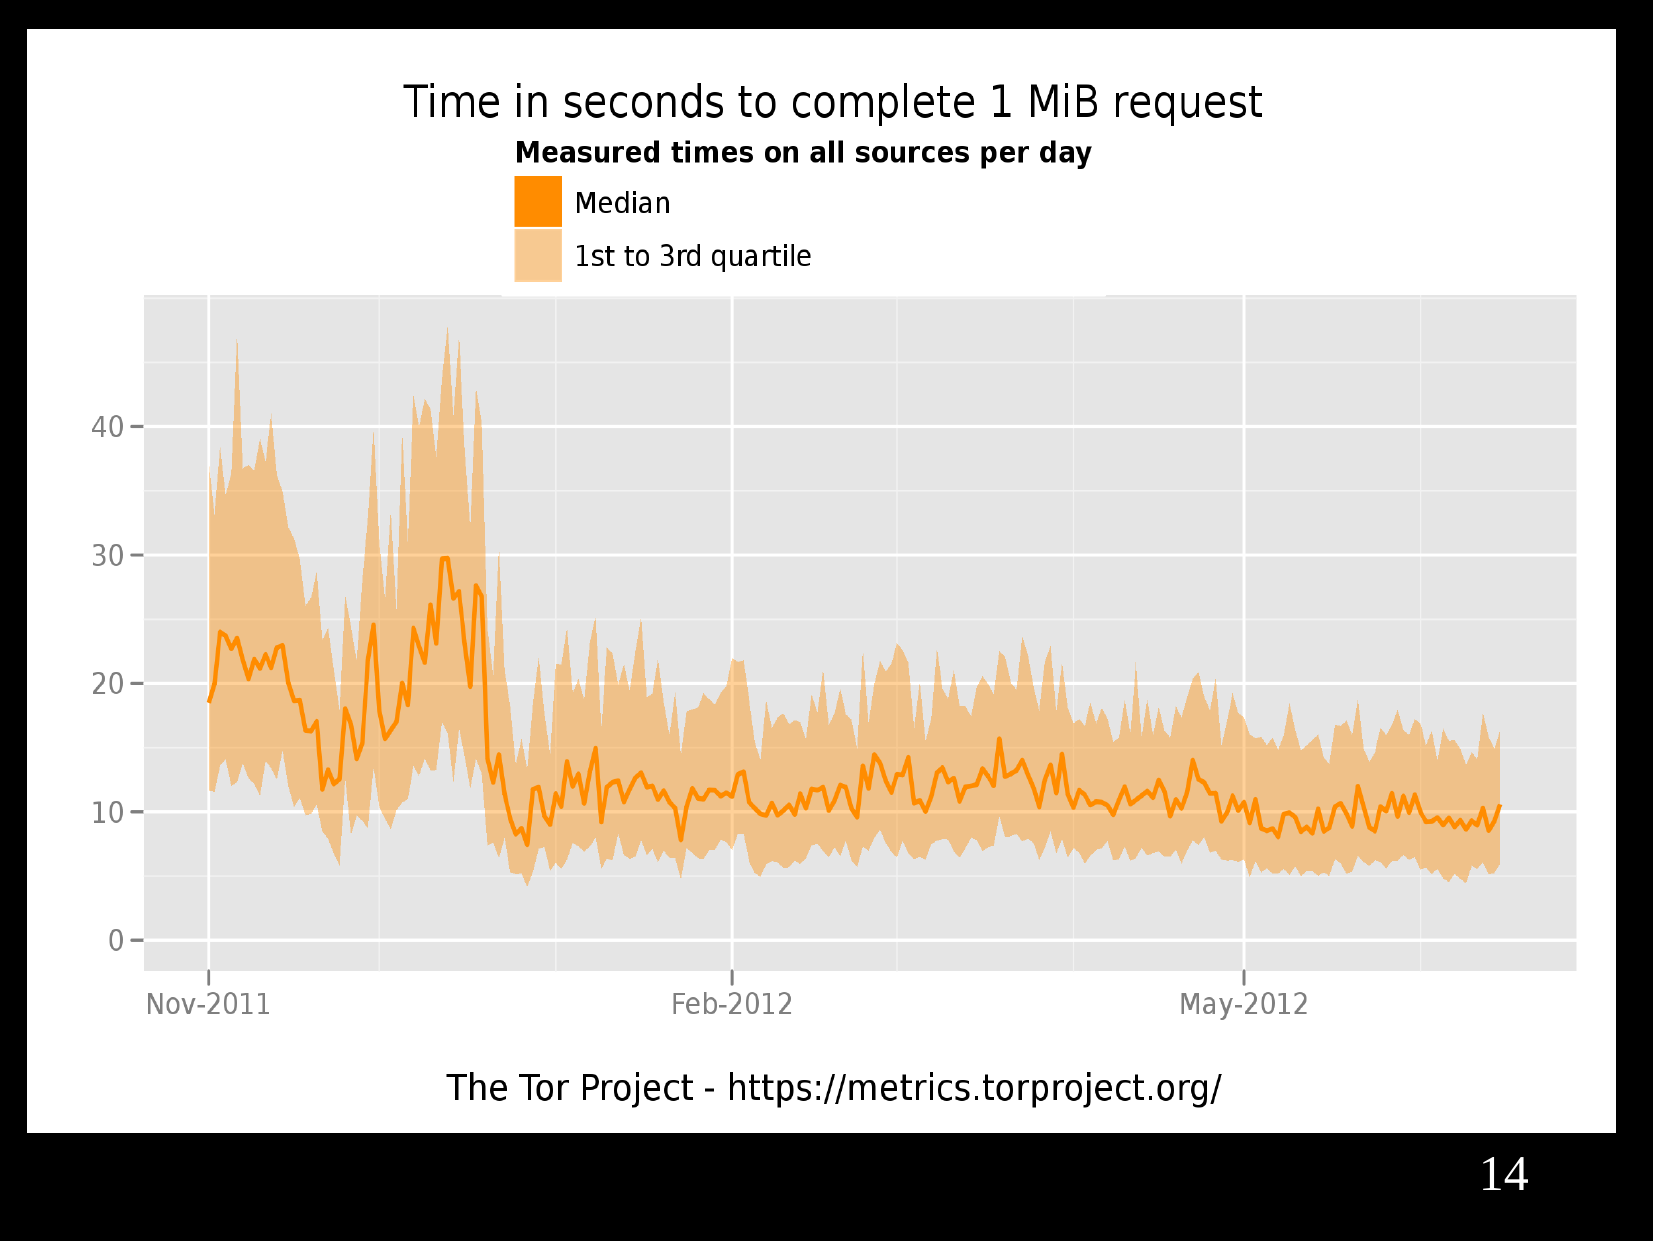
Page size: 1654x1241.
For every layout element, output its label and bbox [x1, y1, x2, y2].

picture [27, 29, 1616, 1133]
